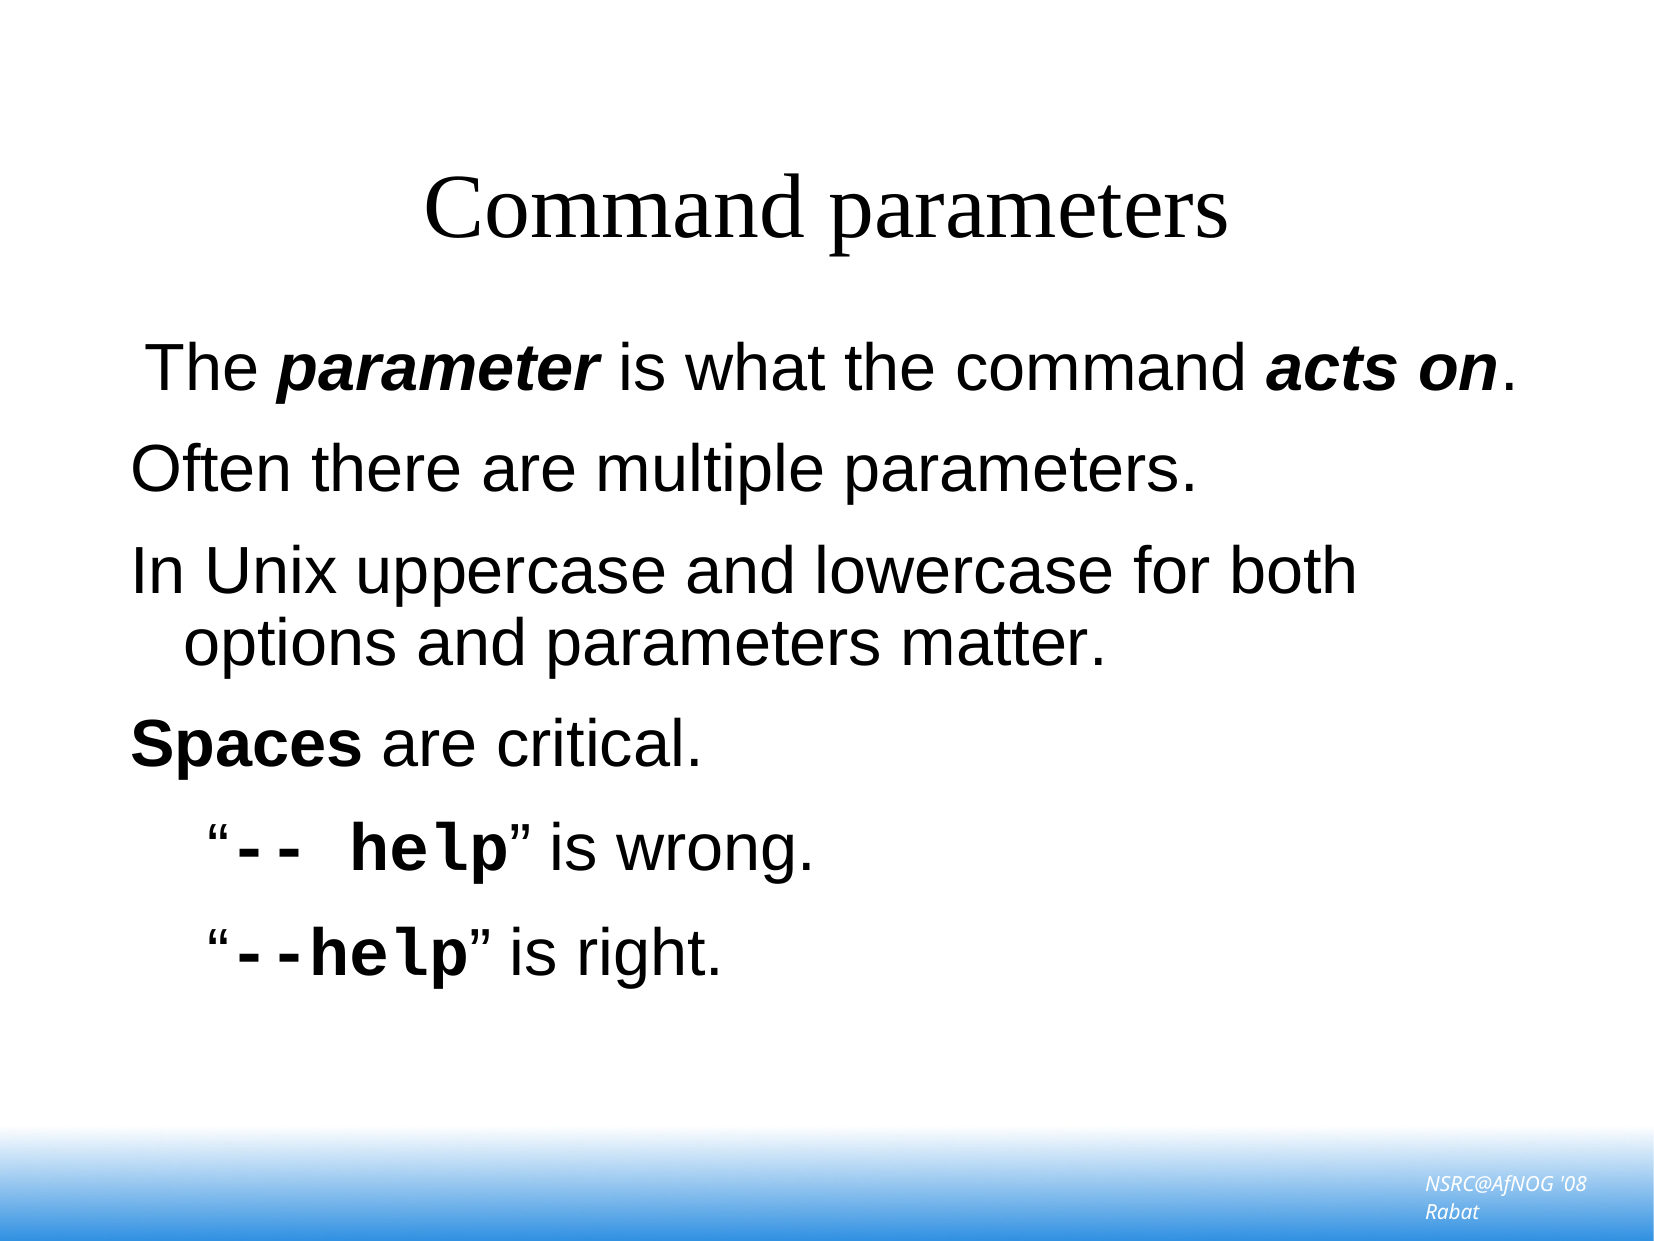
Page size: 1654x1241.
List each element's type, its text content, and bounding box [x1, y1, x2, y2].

title Command parameters [121, 102, 1534, 310]
list The parameter is what the command acts on. Often there are multiple parameters. In Unix uppercase and lowercase for both options and parameters matter. Spaces are critical. “-- help” is wrong. “--help” is right. [112, 332, 1534, 1163]
picture [0, 1124, 1654, 1241]
